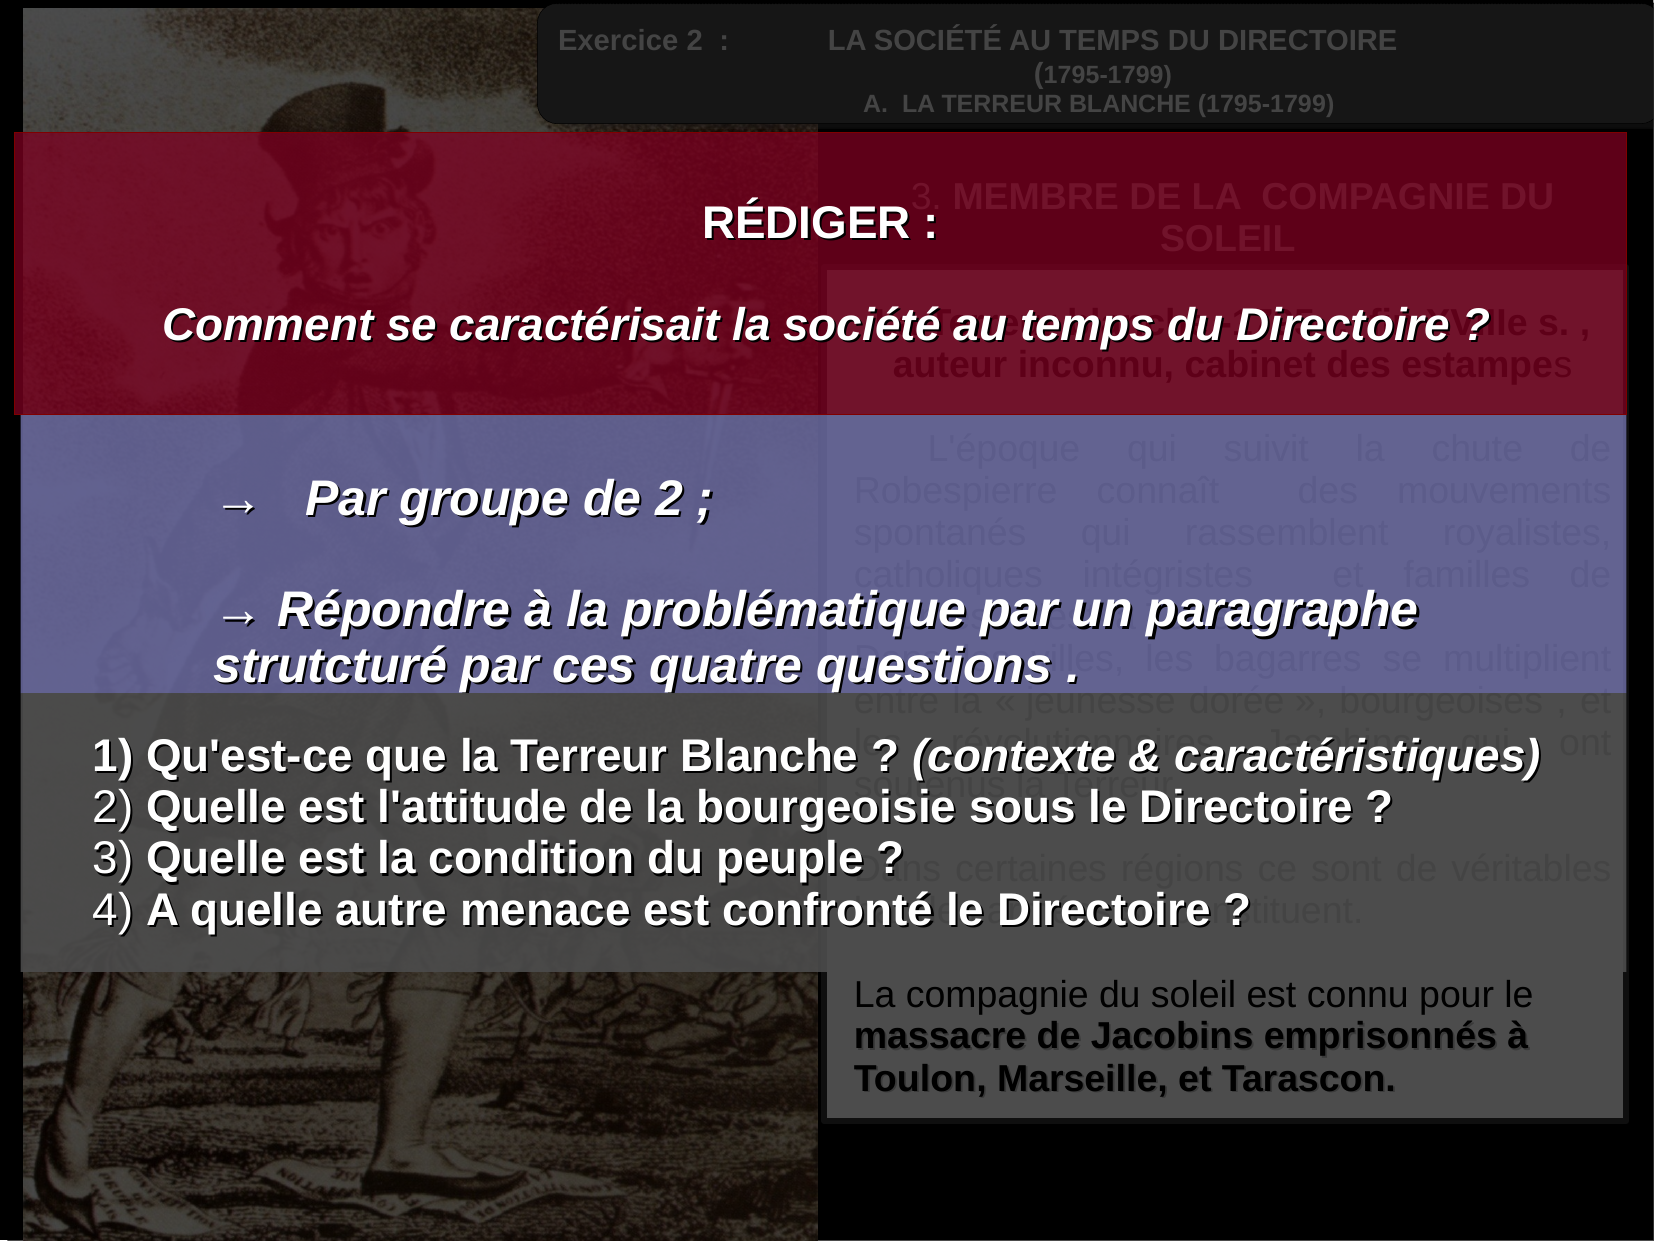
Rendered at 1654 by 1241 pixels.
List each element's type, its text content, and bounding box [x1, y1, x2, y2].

text_box RÉDIGER : Comment se caractérisait la société au temps du Directoire ? [14, 132, 1627, 415]
text_box 1) Qu'est-ce que la Terreur Blanche ? (contexte & caractéristiques) 2) Quelle est l'attitude de la bourgeoisie sous le Directoire ? 3) Quelle est la condition du peuple ? 4) A quelle autre menace est confronté le Directoire ? [20, 693, 1627, 972]
text_box [7, 3, 1654, 1241]
text_box → Par groupe de 2 ; → Répondre à la problématique par un paragraphe strutcturé par ces quatre questions . [20, 415, 1627, 693]
